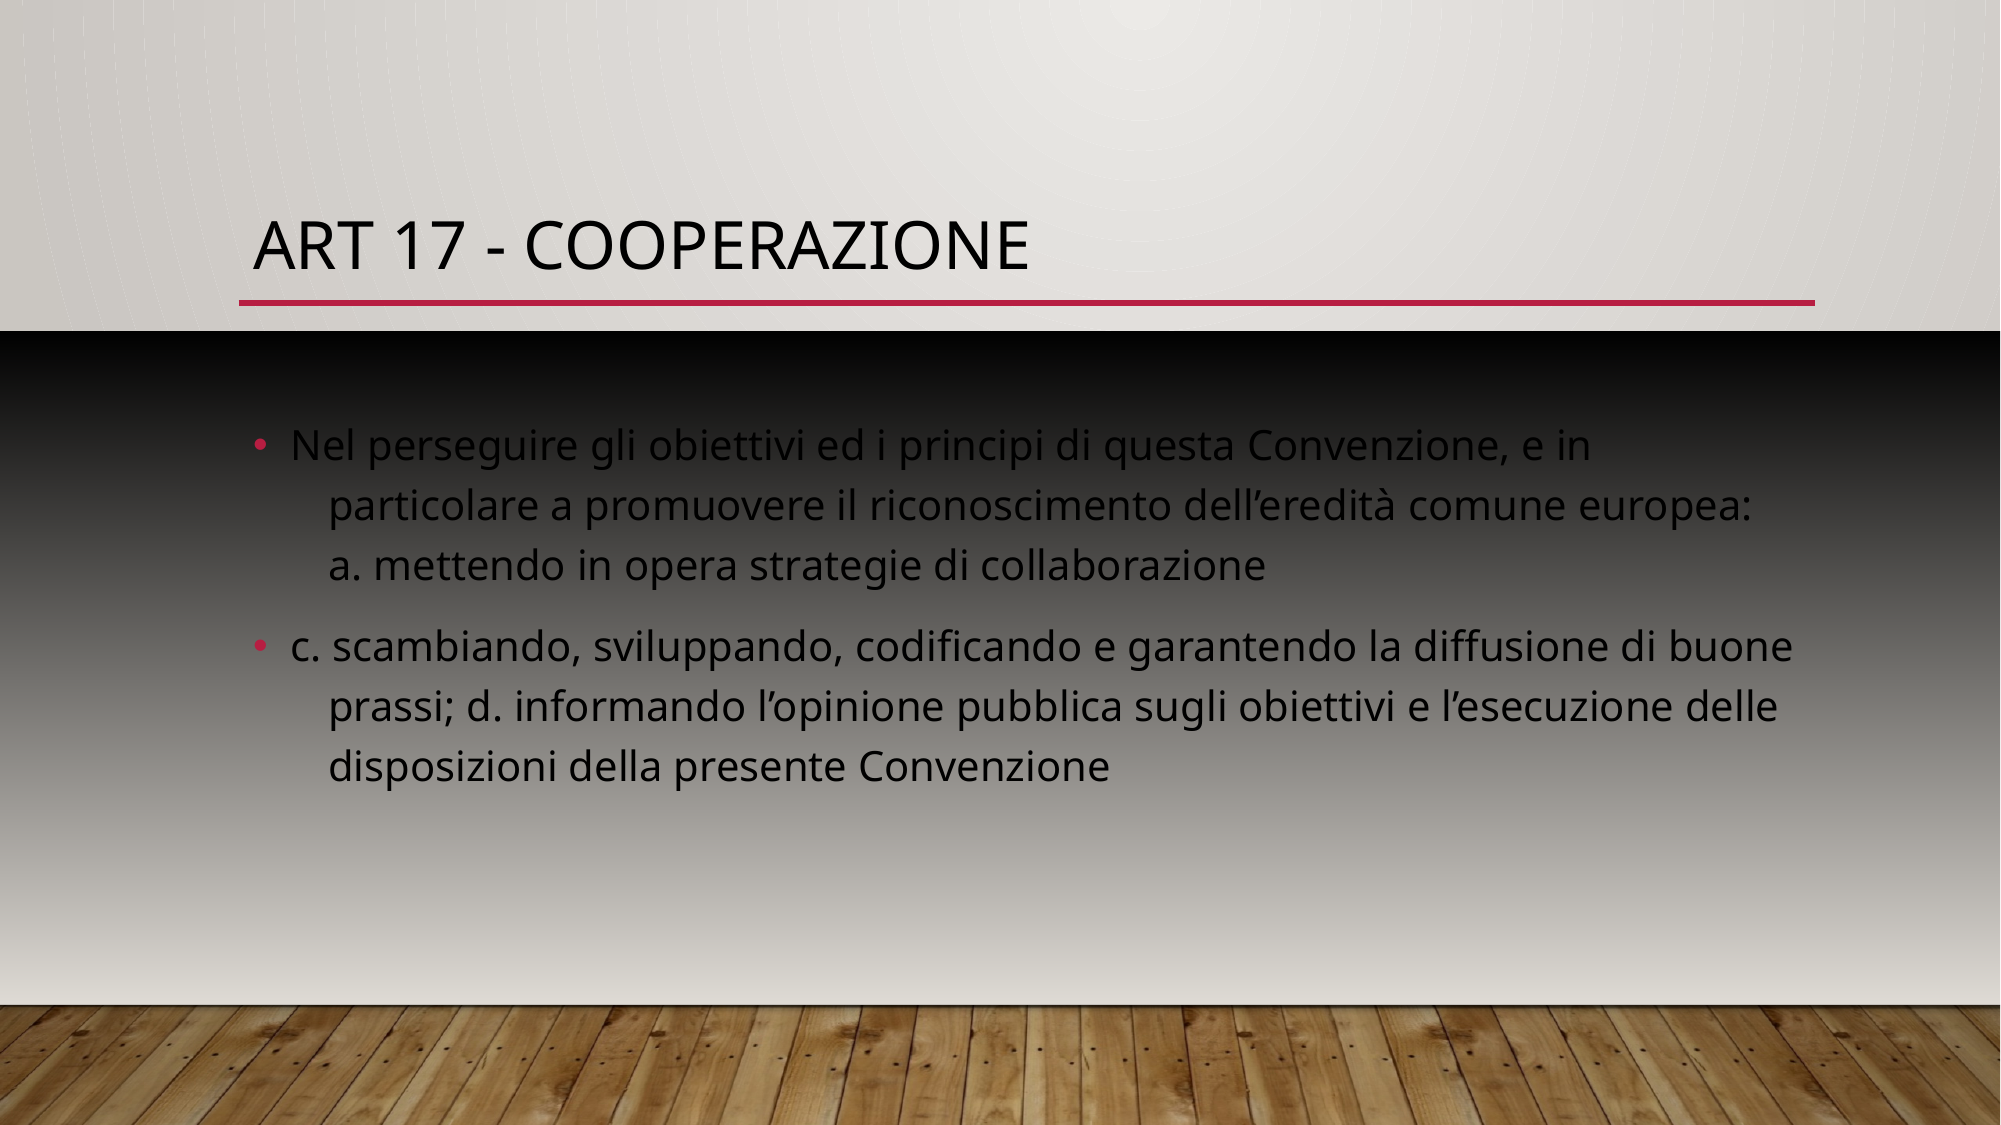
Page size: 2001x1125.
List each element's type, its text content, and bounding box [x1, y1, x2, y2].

title art 17 - cooperazione [238, 131, 1814, 305]
list Nel perseguire gli obiettivi ed i principi di questa Convenzione, e in particolare a promuovere il riconoscimento dell’eredità comune europea: a. mettendo in opera strategie di collaborazione c. scambiando, sviluppando, codificando e garantendo la diffusione di buone prassi; d. informando l’opinione pubblica sugli obiettivi e l’esecuzione delle disposizioni della presente Convenzione [238, 330, 1814, 897]
